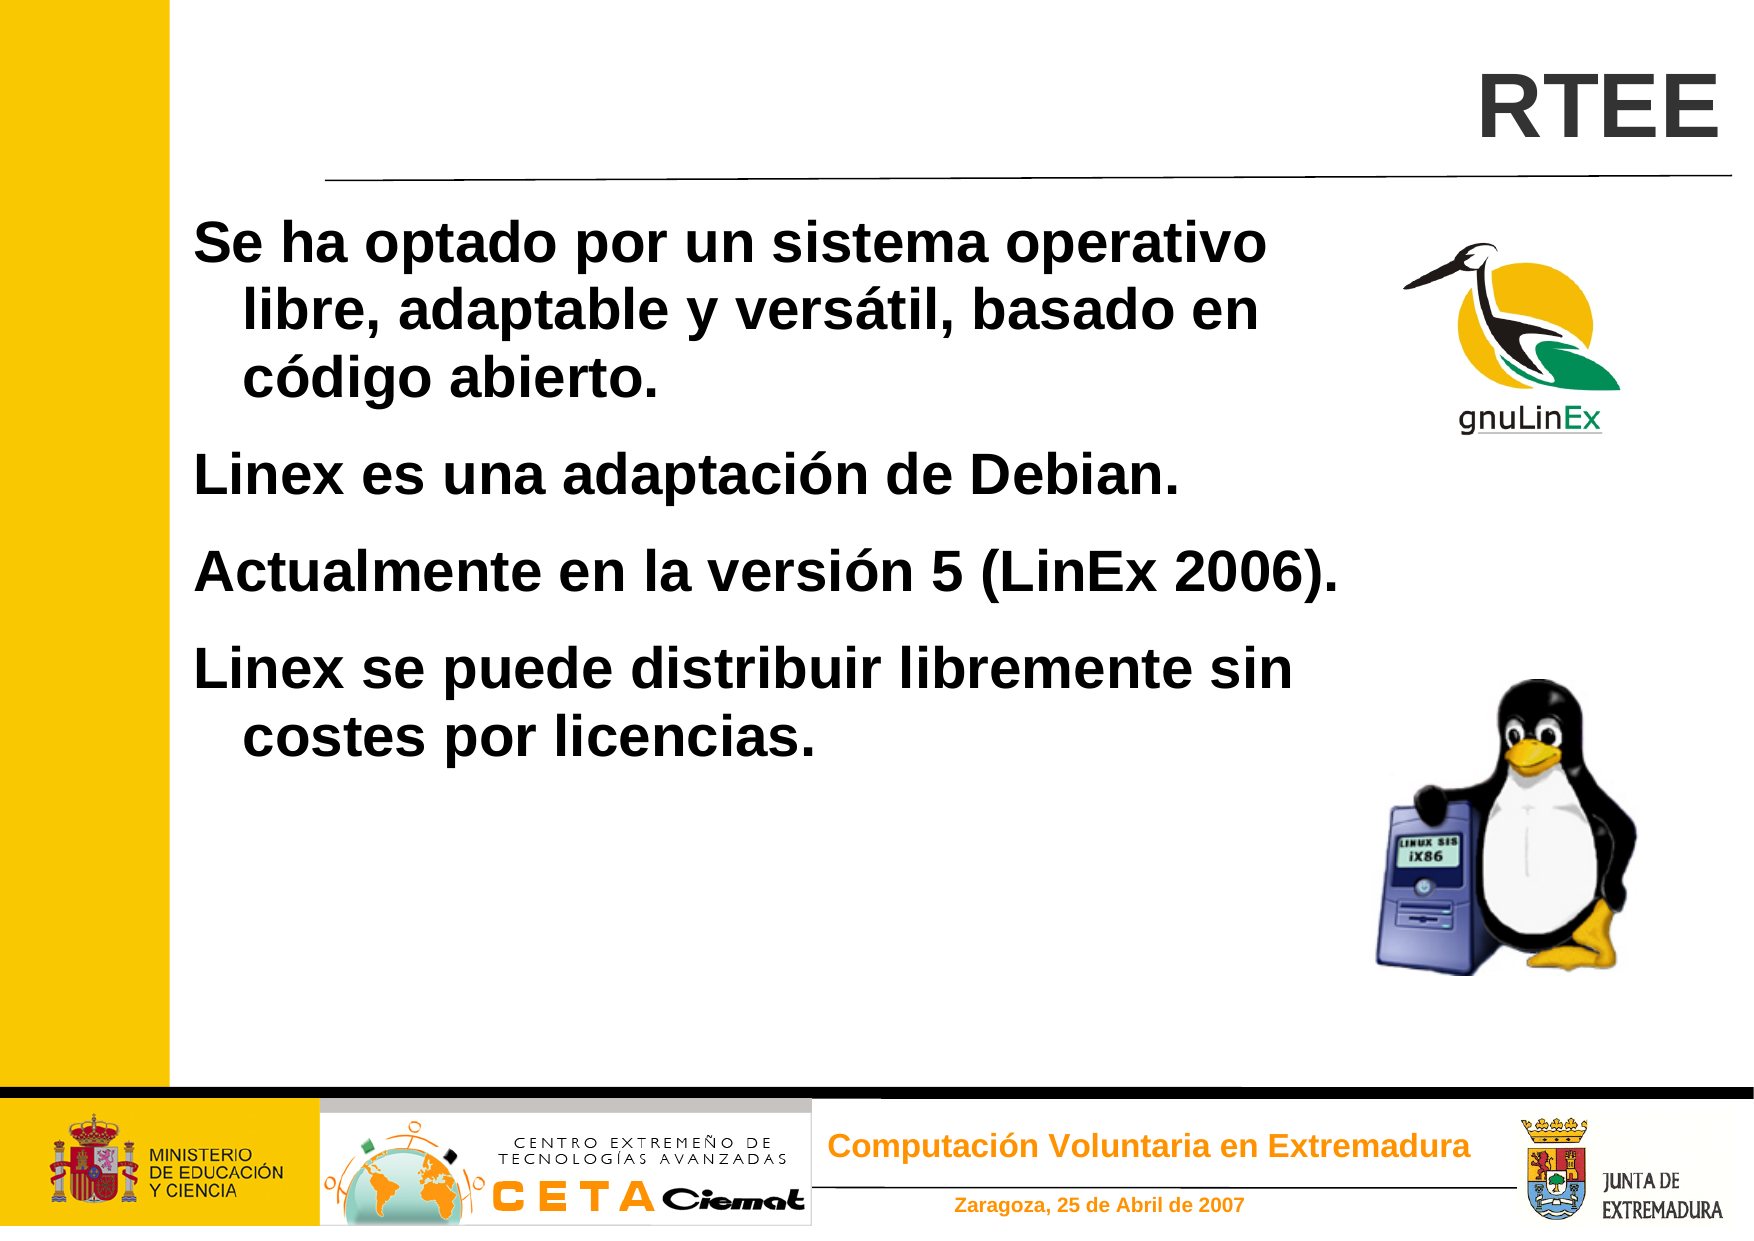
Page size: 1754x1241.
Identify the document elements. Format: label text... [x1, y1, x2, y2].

picture [1517, 1109, 1732, 1227]
picture [0, 1098, 812, 1226]
picture [1360, 679, 1654, 979]
picture [1403, 242, 1624, 443]
list Se ha optado por un sistema operativo libre, adaptable y versátil, basado en código abierto. Linex es una adaptación de Debian. Actualmente en la versión 5 (LinEx 2006). Linex se puede distribuir libremente sin costes por licencias. [176, 206, 1359, 909]
title RTEE [146, 0, 1722, 219]
